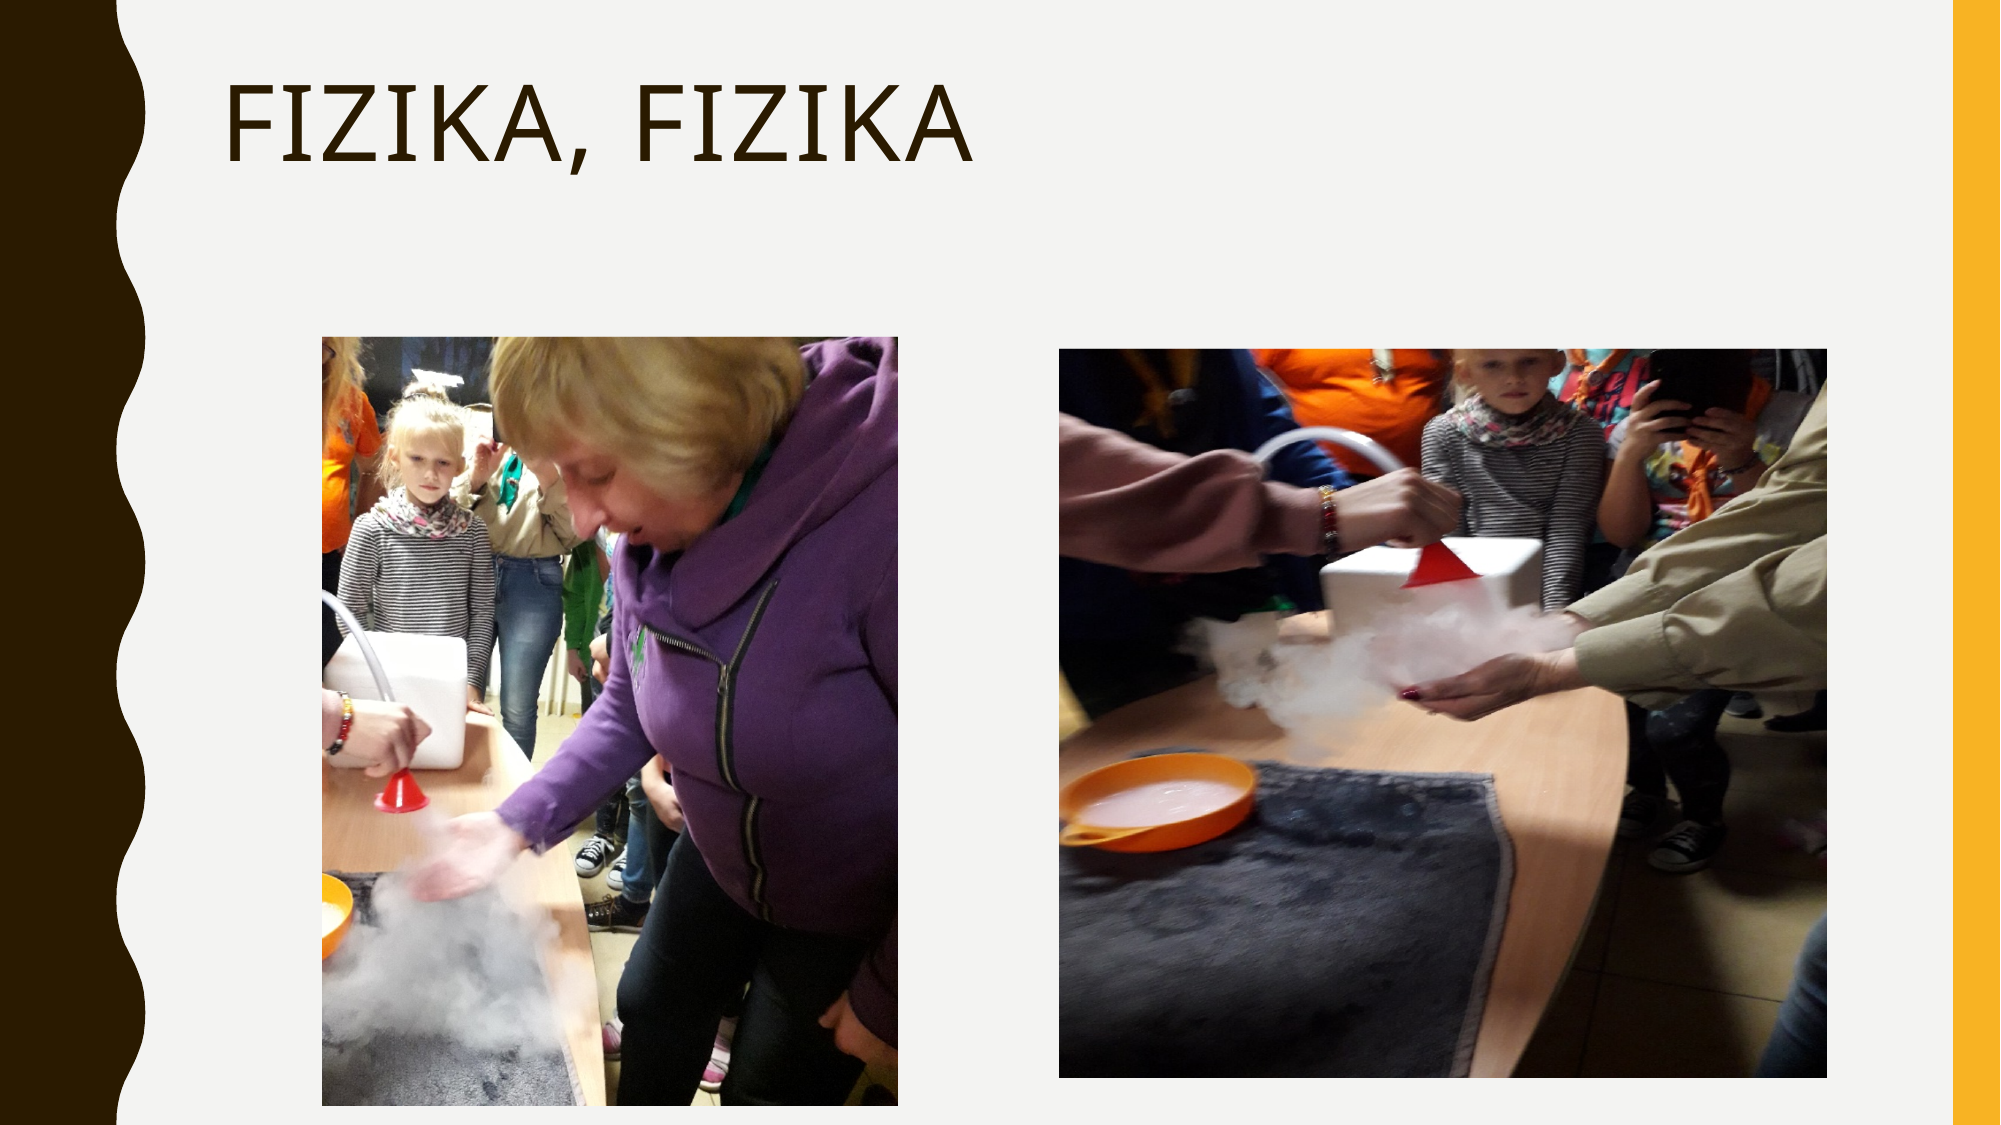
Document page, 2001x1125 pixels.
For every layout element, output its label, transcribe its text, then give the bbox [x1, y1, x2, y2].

picture [321, 336, 898, 1106]
picture [1058, 348, 1827, 1078]
title Fizika, fizika [205, 62, 1876, 308]
